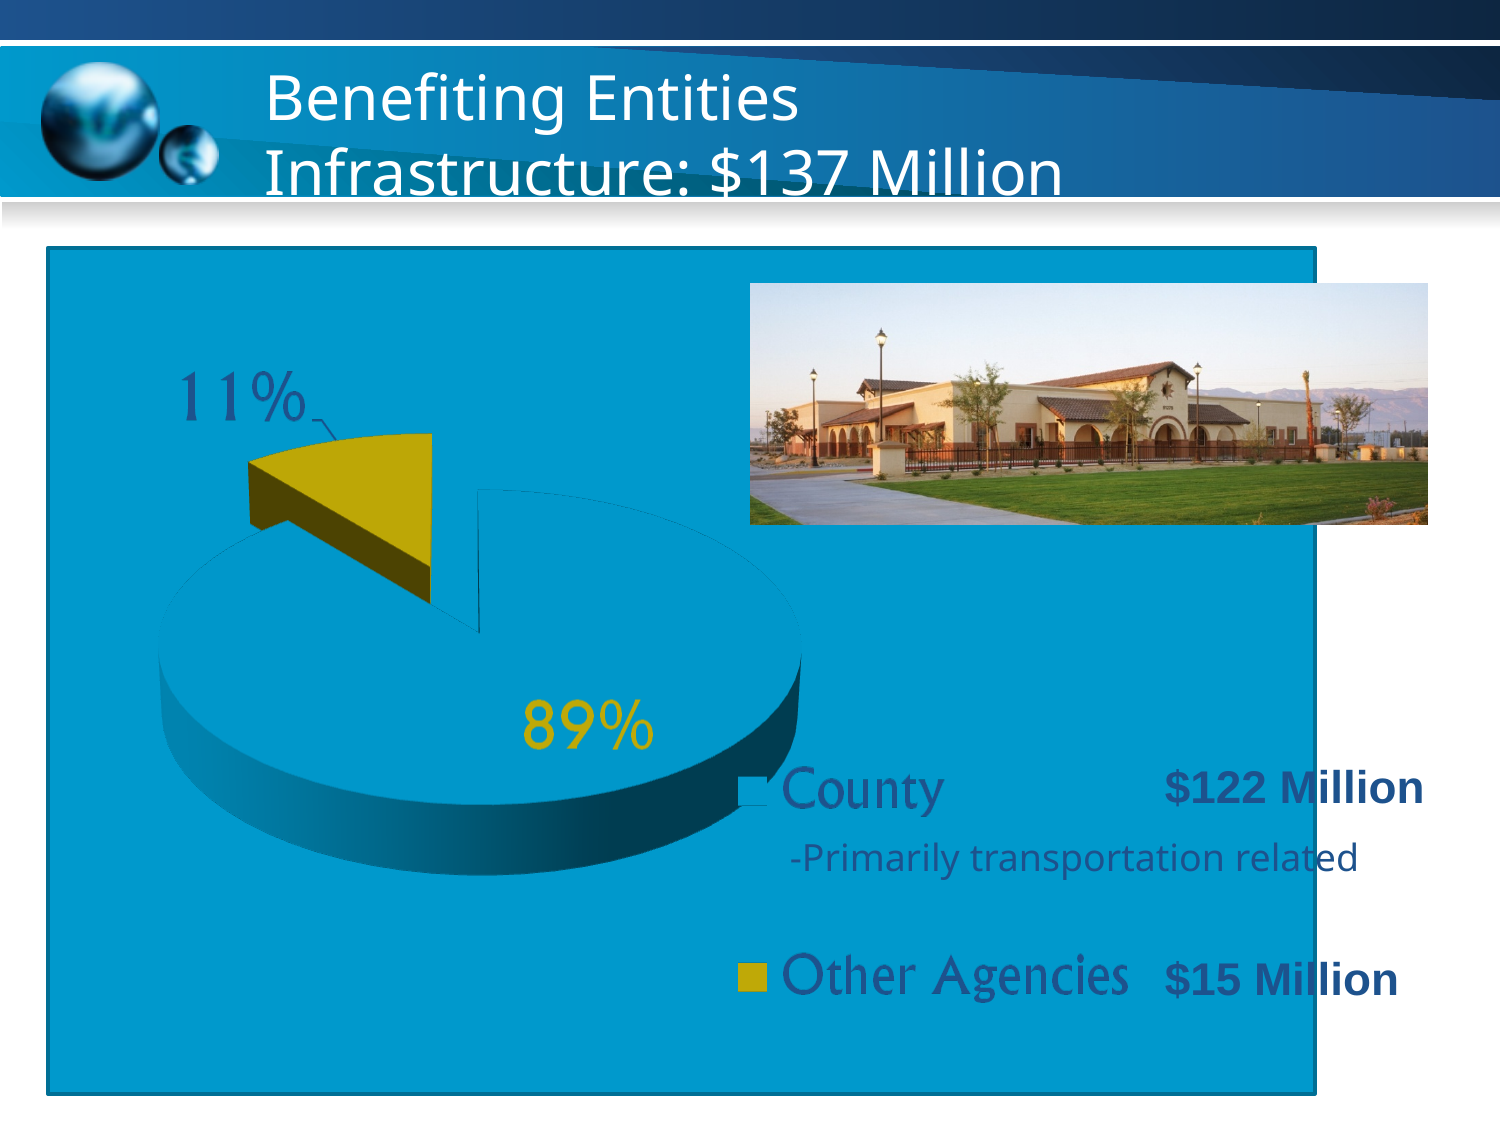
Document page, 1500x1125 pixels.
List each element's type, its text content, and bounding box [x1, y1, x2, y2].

text_box $15 Million [1149, 941, 1450, 1013]
text_box -Primarily transportation related [774, 826, 1488, 888]
title Benefiting Entities Infrastructure: $137 Million [249, 50, 1500, 193]
text_box $122 Million [1149, 750, 1450, 821]
picture [751, 283, 1428, 526]
chart [50, 249, 1313, 1092]
